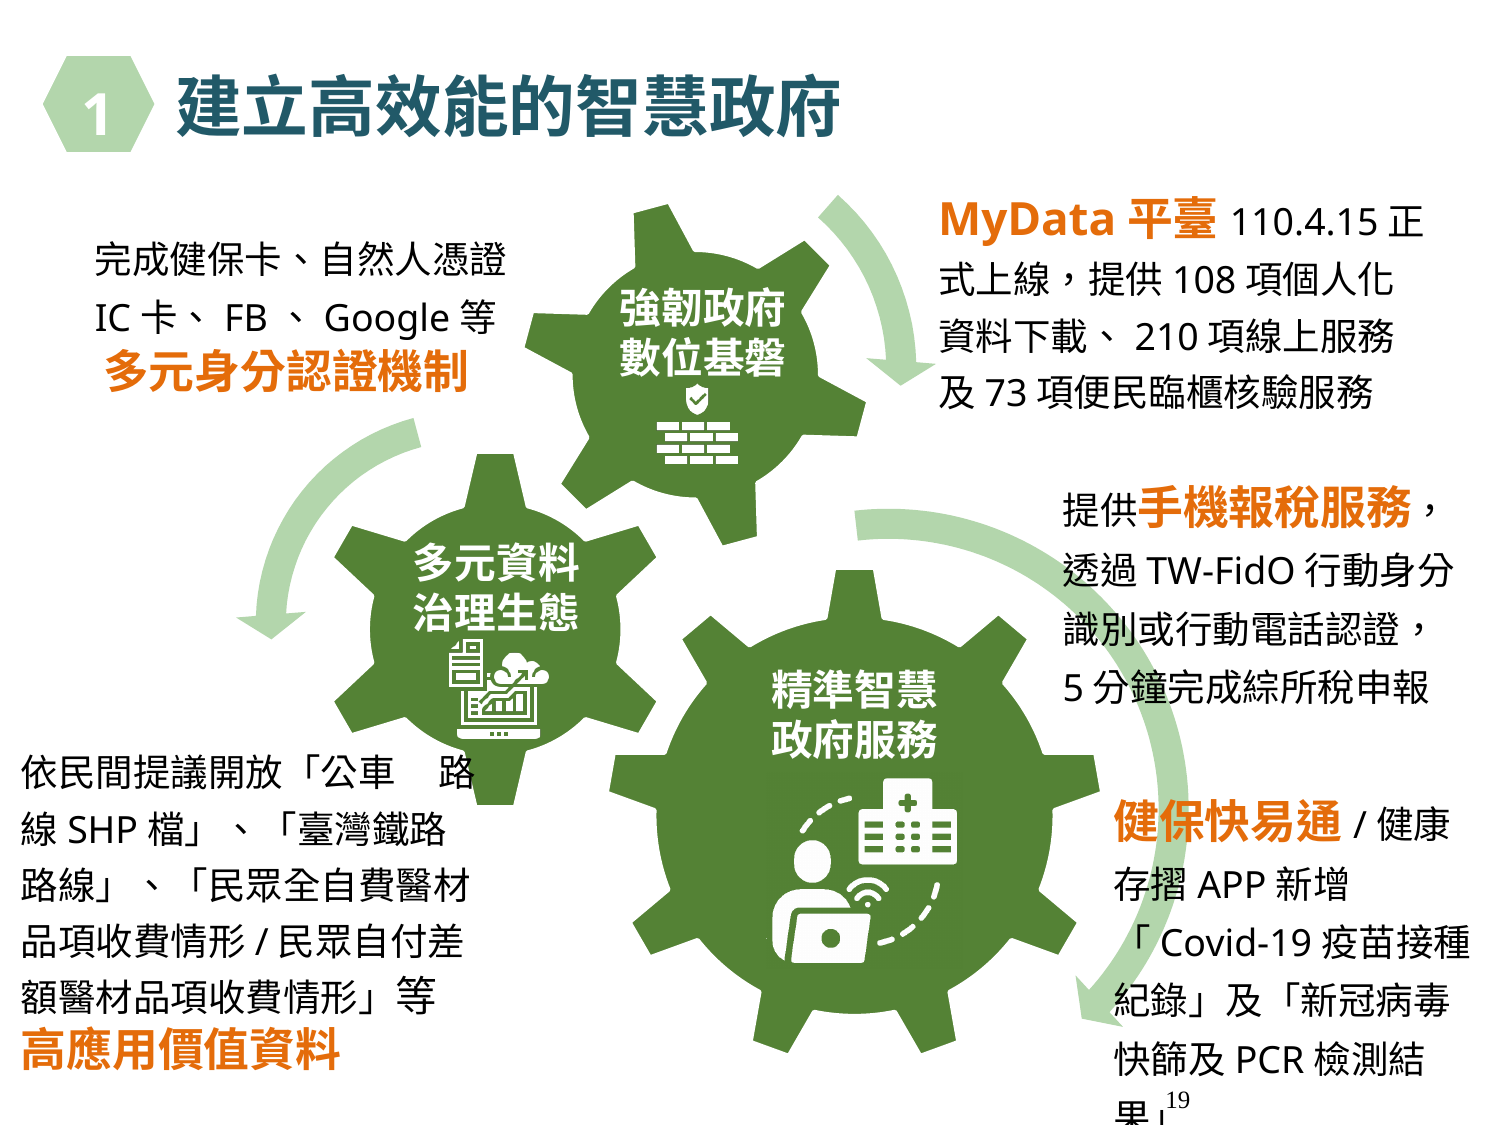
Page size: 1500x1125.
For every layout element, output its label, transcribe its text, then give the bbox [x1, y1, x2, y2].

text_box [1075, 975, 1098, 1022]
text_box [529, 289, 869, 548]
text_box 建立高效能的智慧政府 [160, 57, 1192, 154]
text_box [621, 201, 833, 308]
text_box 精準智慧 政府服務 [756, 656, 957, 773]
text_box 完成健保卡、自然人憑證IC卡、FB、Google等 多元身分認證機制 [79, 215, 529, 402]
text_box [416, 451, 574, 529]
text_box MyData平臺110.4.15正式上線，提供108項個人化資料下載、210項線上服務及73項便民臨櫃核驗服務 [923, 181, 1443, 424]
text_box [818, 194, 923, 386]
text_box 多元資料治理生態 [397, 529, 599, 646]
text_box [606, 567, 1101, 1056]
text_box 健保快易通/健康存摺APP新增「Covid-19疫苗接種紀錄」及「新冠病毒快篩及PCR檢測結果」 [1098, 781, 1492, 1092]
text_box 1 [41, 54, 157, 154]
text_box [331, 523, 443, 730]
text_box 提供手機報稅服務， 透過TW-FidO行動身分識別或行動電話認證，5分鐘完成綜所稅申報 [1047, 468, 1473, 719]
picture [766, 772, 963, 969]
text_box [236, 417, 422, 640]
picture [443, 633, 554, 744]
text_box [1143, 719, 1188, 781]
text_box [495, 744, 551, 808]
text_box 強韌政府數位基磐 [604, 274, 806, 391]
text_box [854, 508, 1047, 591]
text_box 依民間提議開放「公車 路線SHP檔」、「臺灣鐵路 路線」、「民眾全自費醫材品項收費情形/民眾自付差額醫材品項收費情形」等 高應用價值資料 [5, 730, 495, 1095]
picture [652, 379, 742, 469]
text_box [554, 523, 659, 743]
